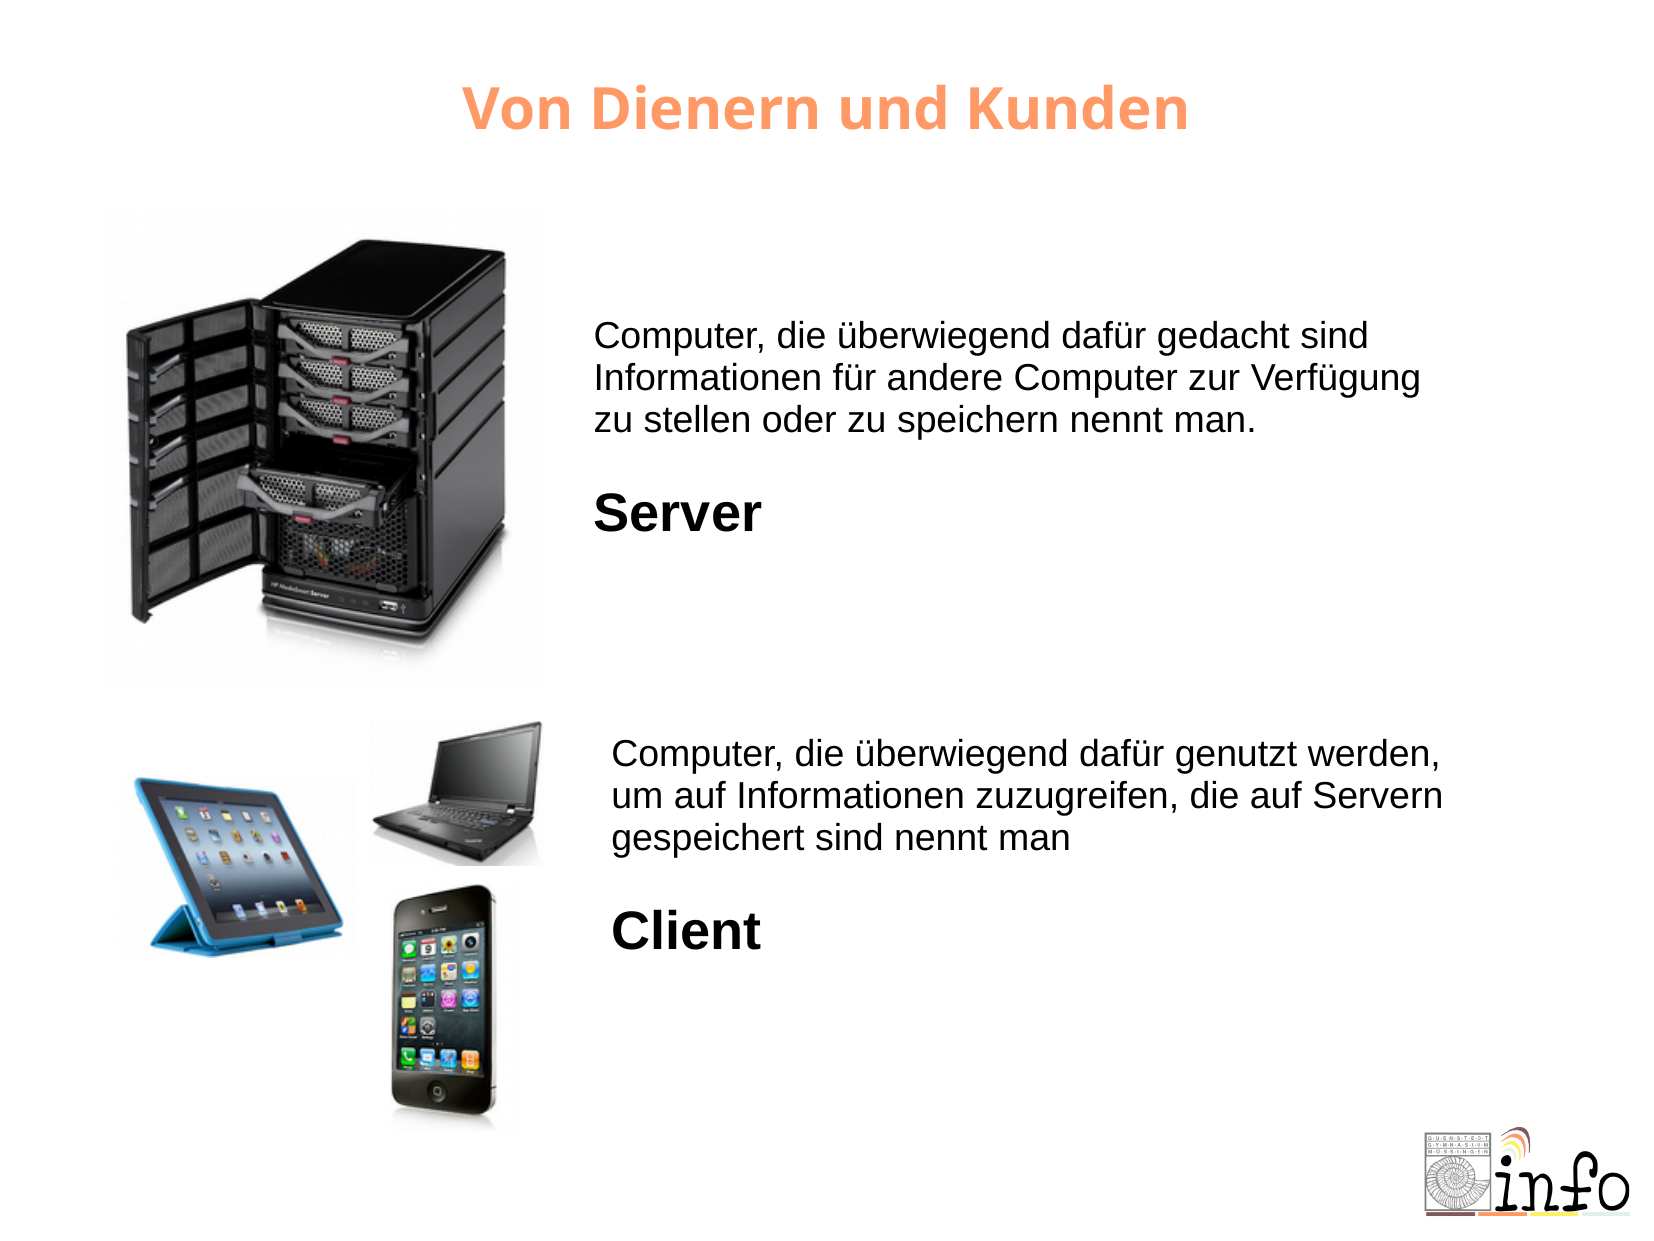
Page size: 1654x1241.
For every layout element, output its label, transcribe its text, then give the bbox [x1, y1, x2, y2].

text_box Computer, die überwiegend dafür genutzt werden, um auf Informationen zuzugreifen, die auf Servern gespeichert sind nennt man Client [596, 725, 1470, 969]
title Von Dienern und Kunden [82, 49, 1571, 166]
text_box Computer, die überwiegend dafür gedacht sind Informationen für andere Computer zur Verfügung zu stellen oder zu speichern nennt man. Server [578, 307, 1447, 551]
picture [1418, 1127, 1630, 1217]
picture [389, 883, 516, 1134]
picture [103, 212, 544, 686]
picture [369, 720, 544, 866]
picture [118, 776, 355, 958]
